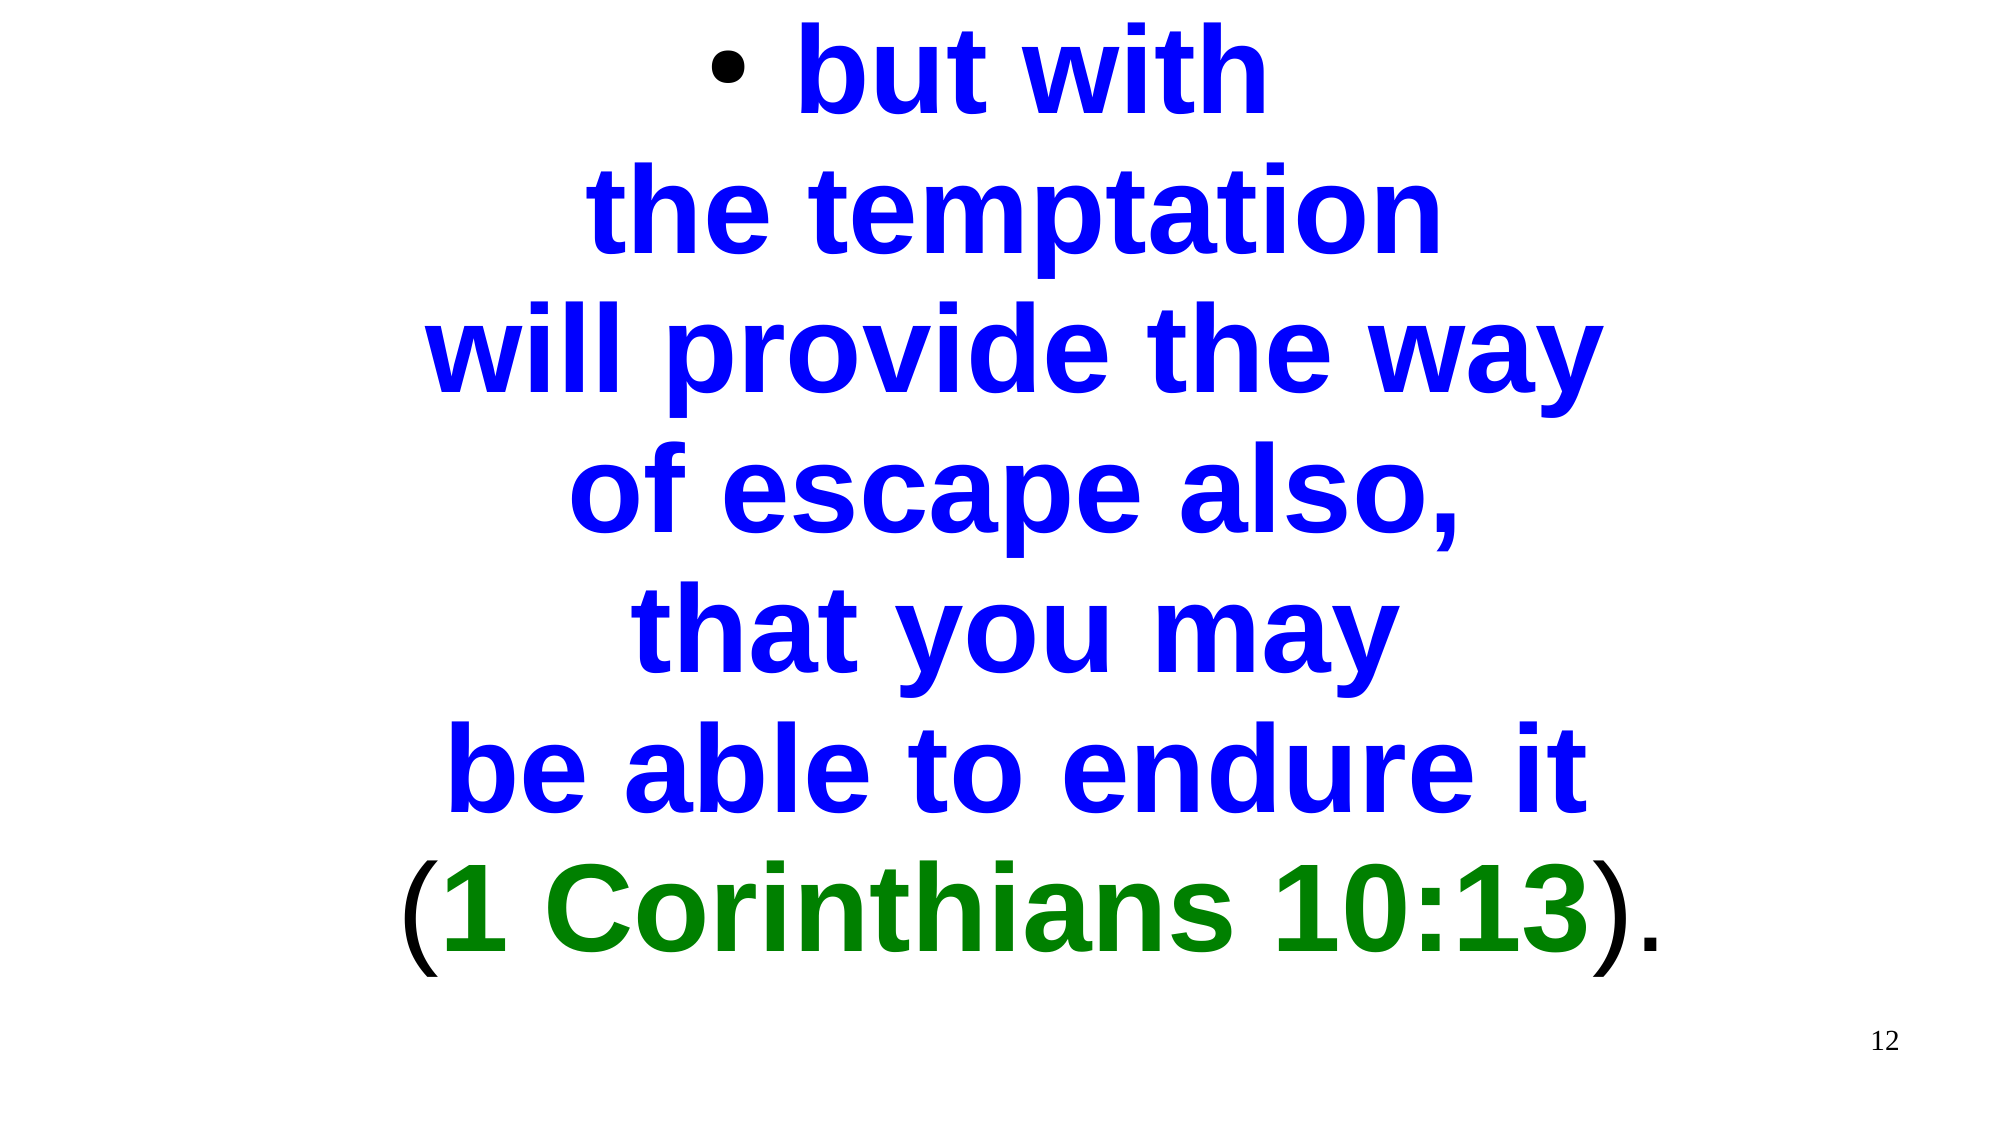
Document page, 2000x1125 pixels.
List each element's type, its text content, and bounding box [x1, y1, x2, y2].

list but with the temptation will provide the way of escape also, that you may be able to endure it (1 Corinthians 10:13). [0, 0, 1996, 1123]
